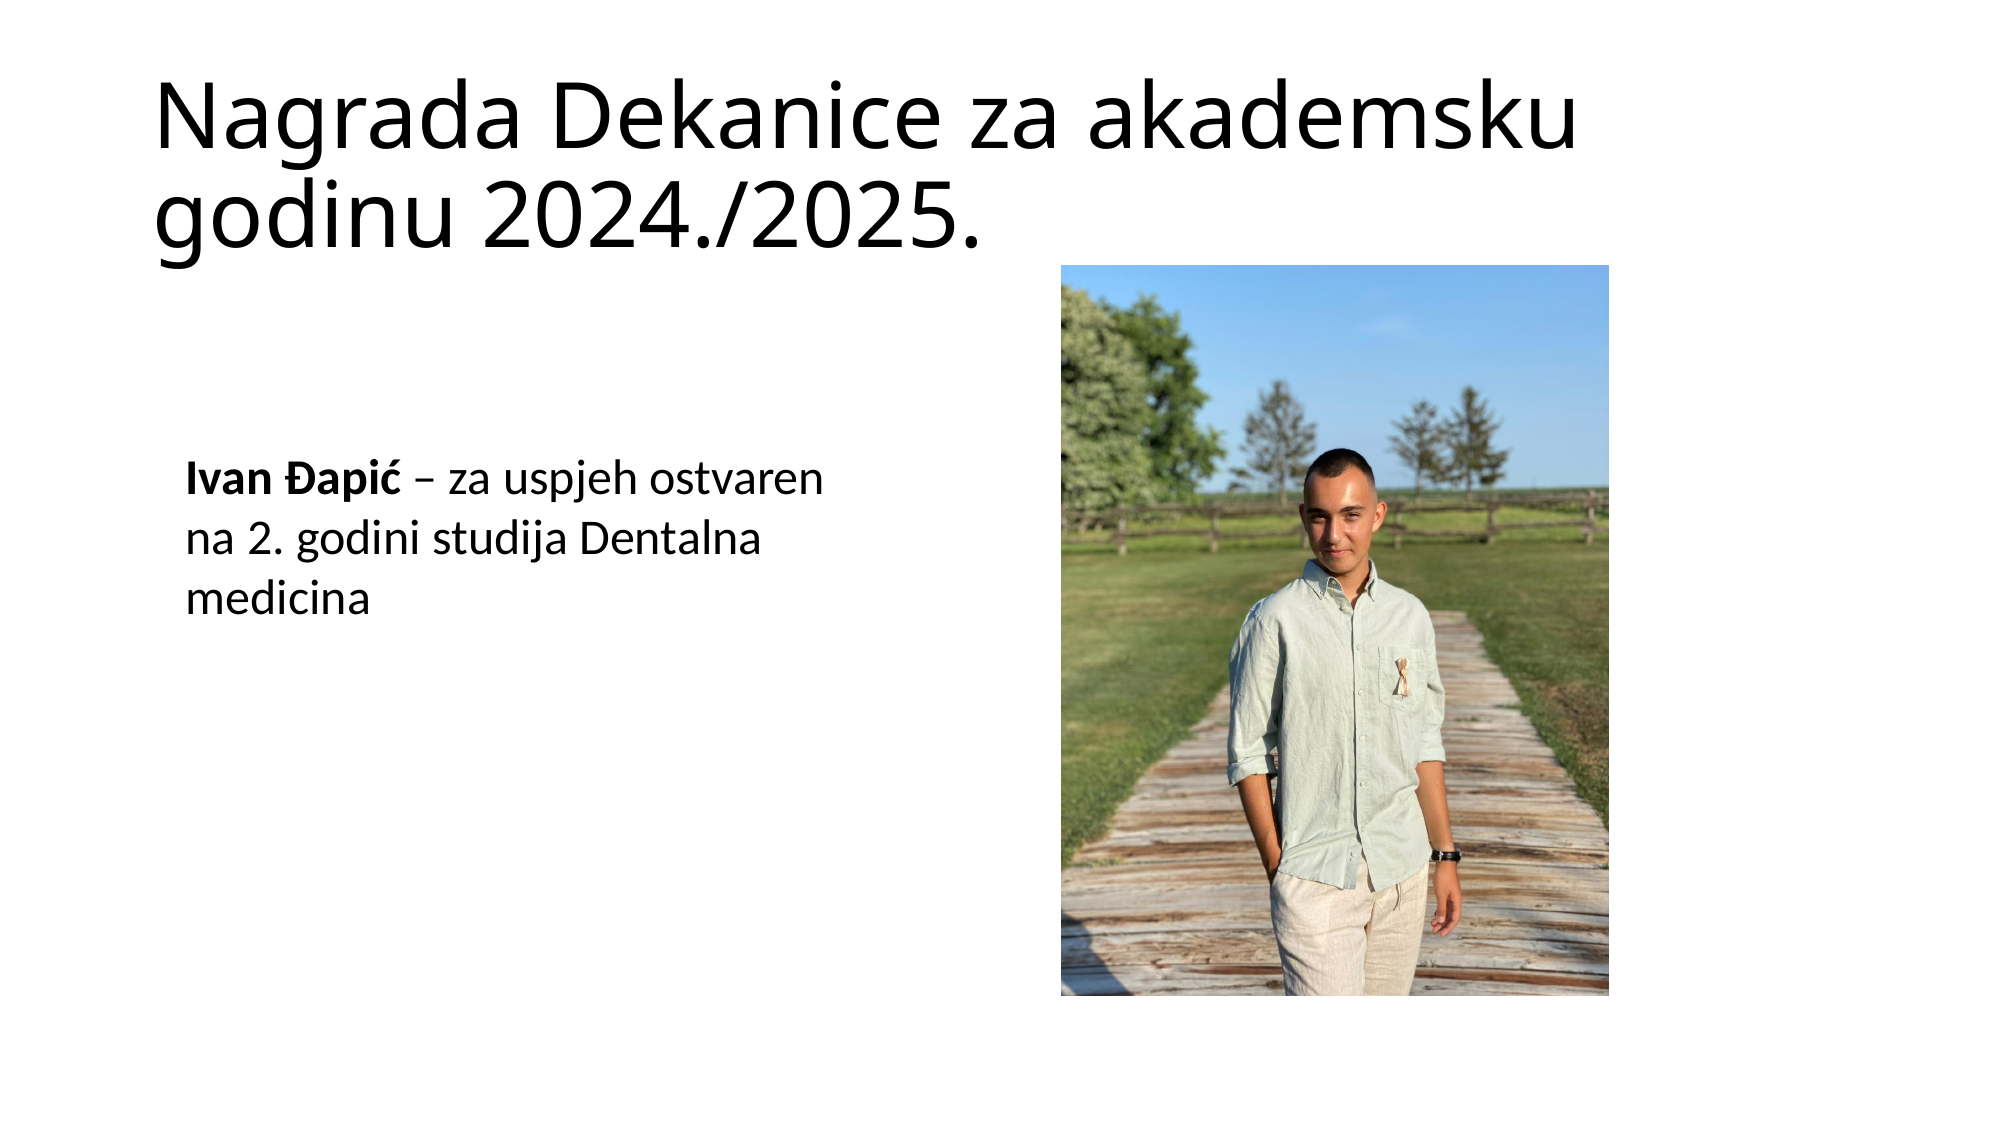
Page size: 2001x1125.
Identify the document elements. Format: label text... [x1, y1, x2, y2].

text_box Ivan Đapić – za uspjeh ostvaren na 2. godini studija Dentalna medicina [170, 436, 843, 639]
title Nagrada Dekanice za akademsku godinu 2024./2025. [137, 59, 1863, 278]
picture [1061, 265, 1609, 996]
